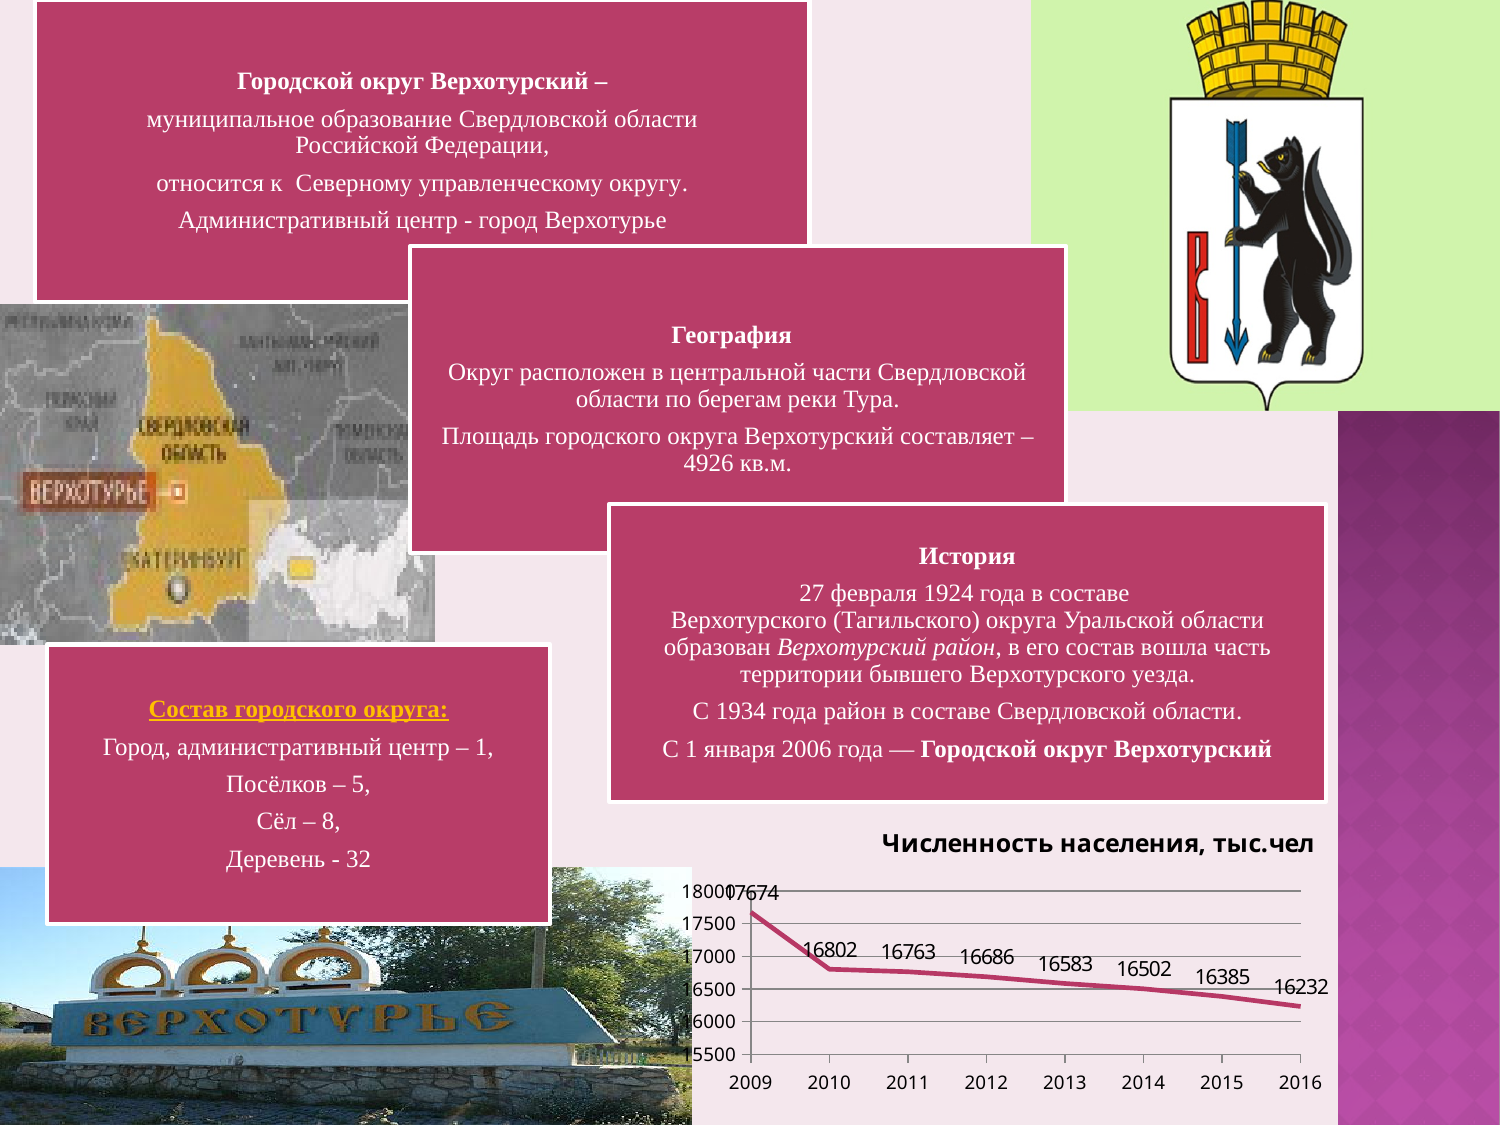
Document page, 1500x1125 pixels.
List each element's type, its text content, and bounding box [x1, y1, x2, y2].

picture [0, 304, 435, 645]
picture [1031, 0, 1500, 411]
text_box Состав городского округа: Город, административный центр – 1, Посёлков – 5, Сёл – 8, Деревень - 32 [47, 644, 551, 925]
picture [0, 867, 692, 1125]
text_box География Округ расположен в центральной части Свердловской области по берегам реки Тура. Площадь городского округа Верхотурский составляет – 4926 кв.м. [410, 246, 1066, 553]
text_box Городской округ Верхотурский – муниципальное образование Свердловской области Российской Федерации, относится к Северному управленческому округу. Административный центр - город Верхотурье [35, 0, 810, 303]
text_box История 27 февраля 1924 года в составе Верхотурского (Тагильского) округа Уральской области образован Верхотурский район, в его состав вошла часть территории бывшего Верхотурского уезда. С 1934 года район в составе Свердловской области. С 1 января 2006 года — Городской округ Верхотурский [609, 503, 1326, 802]
chart [667, 808, 1336, 1102]
